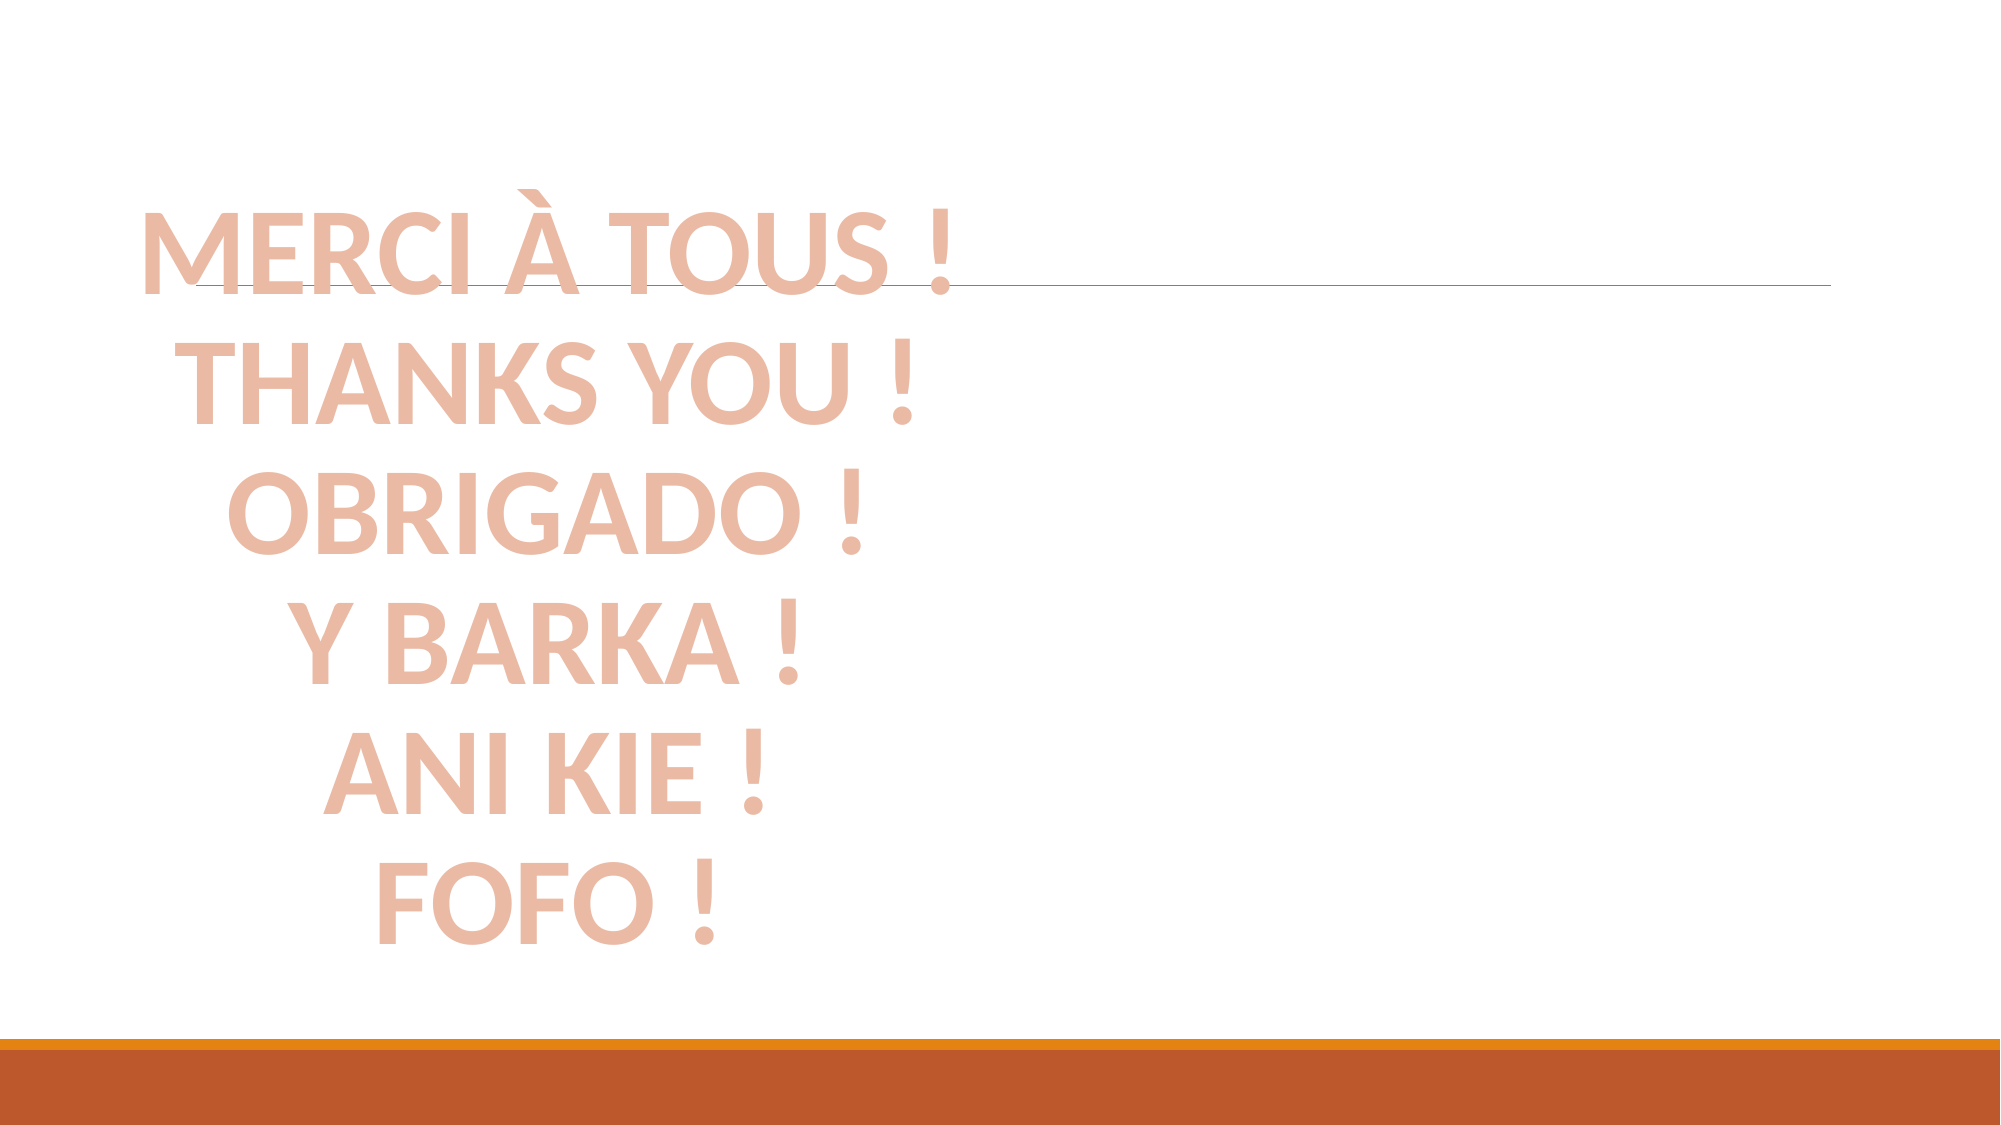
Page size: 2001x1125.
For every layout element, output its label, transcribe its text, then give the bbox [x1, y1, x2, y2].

list MERCI À TOUS ! THANKS YOU ! OBRIGADO ! Y BARKA ! ANI KIE ! FOFO ! [137, 65, 1863, 1062]
